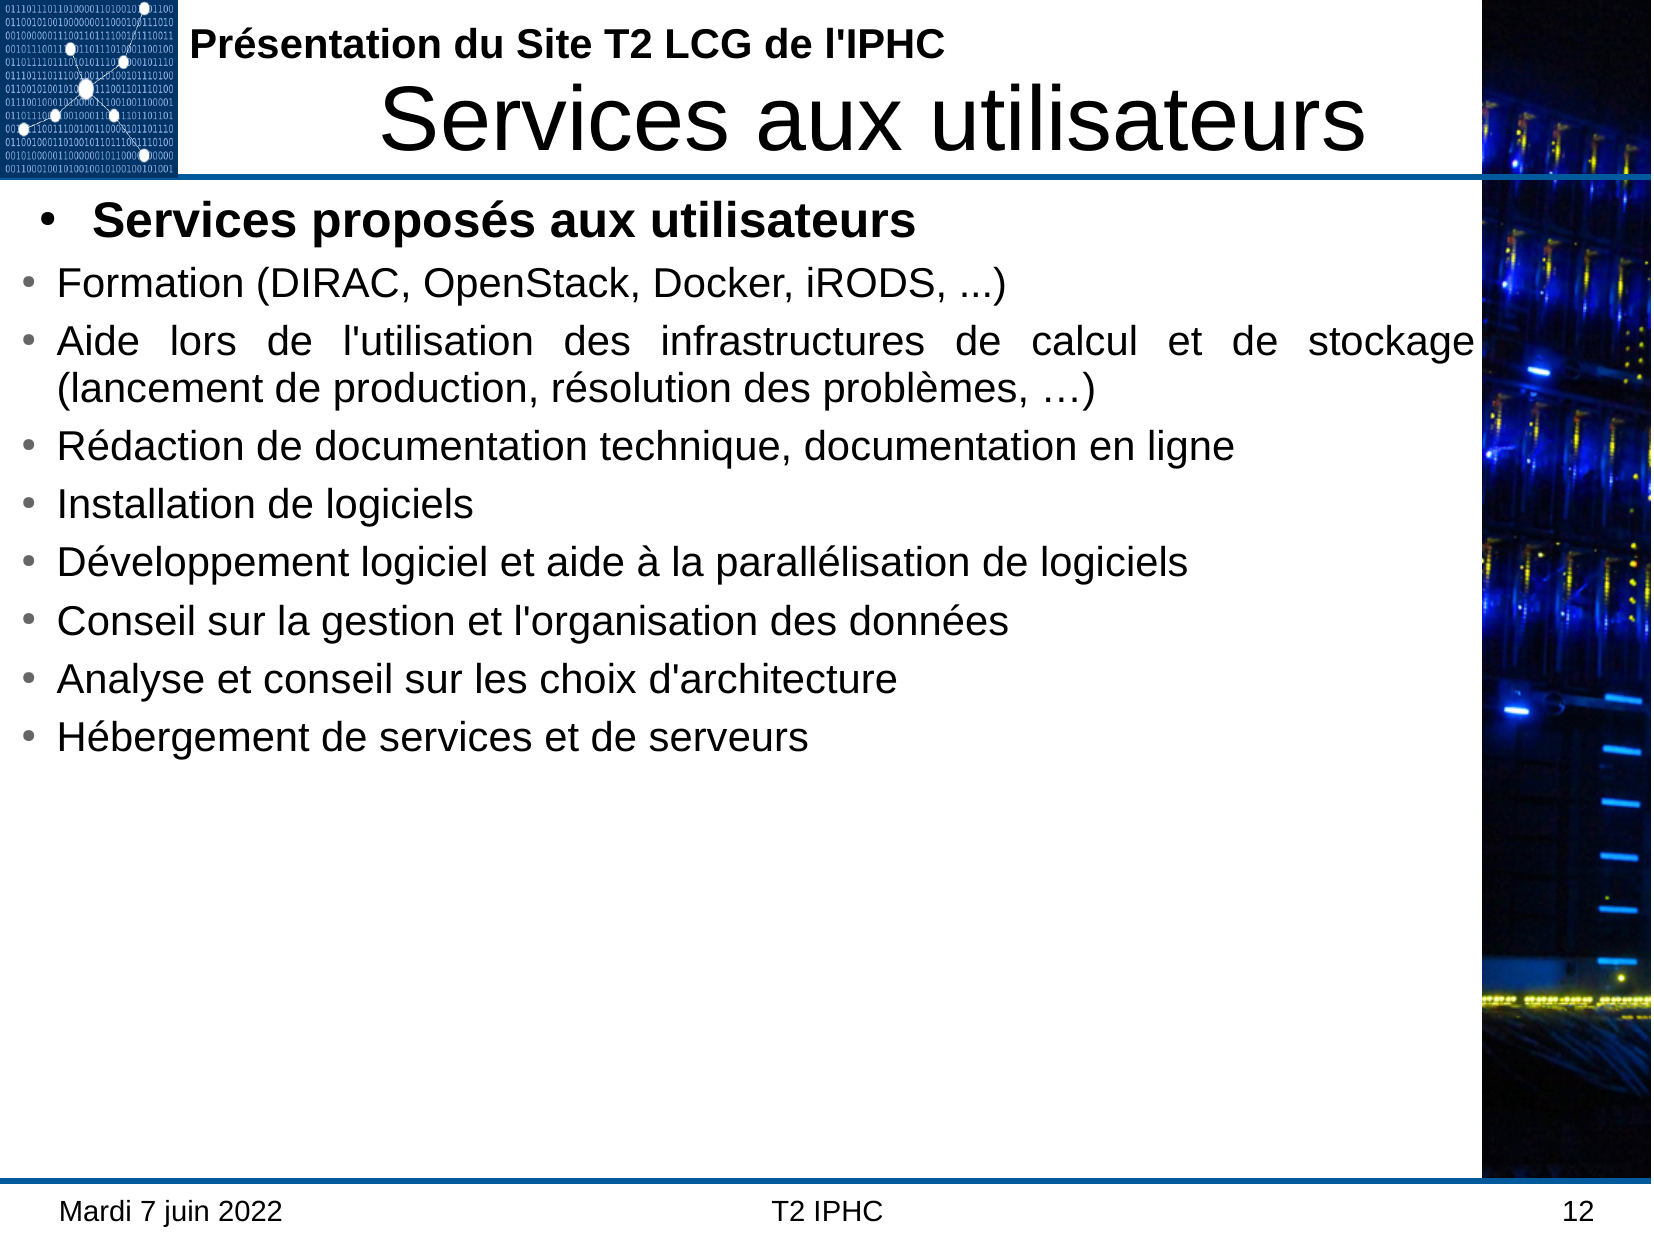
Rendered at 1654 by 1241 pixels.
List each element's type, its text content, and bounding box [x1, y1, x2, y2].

list Services proposés aux utilisateurs Formation (DIRAC, OpenStack, Docker, iRODS, ...) Aide lors de l'utilisation des infrastructures de calcul et de stockage (lancement de production, résolution des problèmes, …) Rédaction de documentation technique, documentation en ligne Installation de logiciels Développement logiciel et aide à la parallélisation de logiciels Conseil sur la gestion et l'organisation des données Analyse et conseil sur les choix d'architecture Hébergement de services et de serveurs [21, 191, 1477, 1152]
title Services aux utilisateurs [177, 67, 1571, 171]
picture [1482, 0, 1651, 174]
picture [1482, 180, 1651, 1178]
picture [0, 0, 178, 178]
